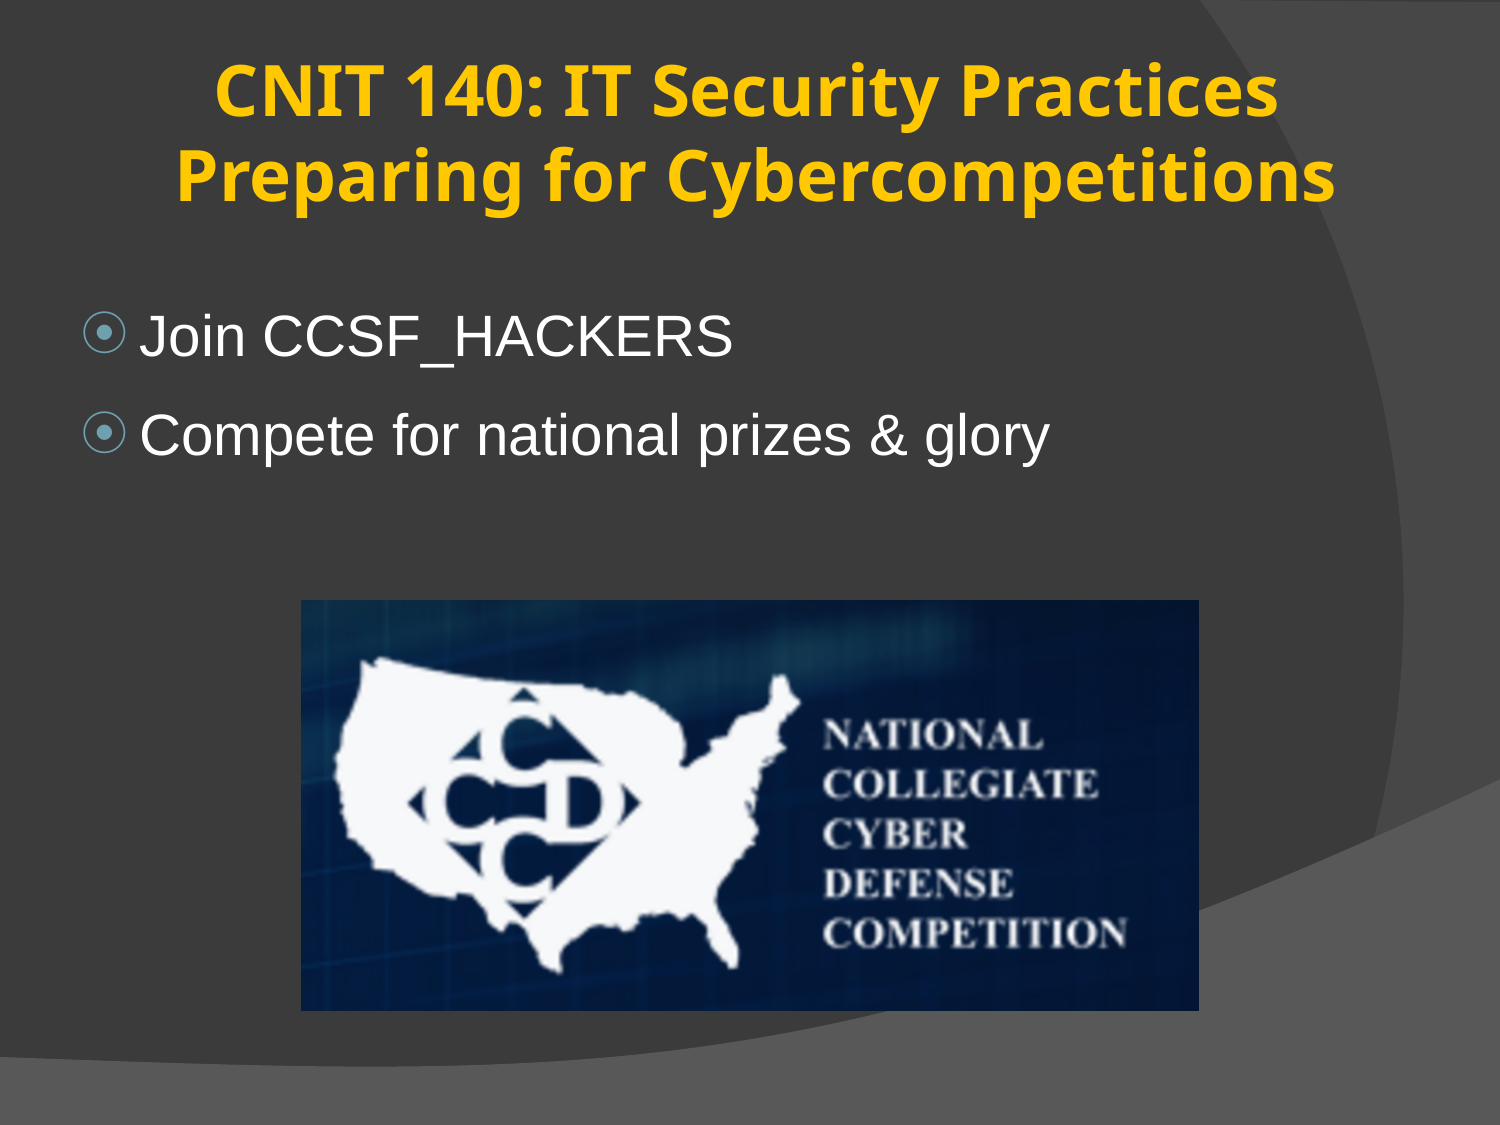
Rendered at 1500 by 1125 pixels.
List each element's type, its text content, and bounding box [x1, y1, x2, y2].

title CNIT 140: IT Security Practices Preparing for Cybercompetitions [75, 45, 1438, 233]
list Join CCSF_HACKERS Compete for national prizes & glory [75, 297, 1408, 560]
picture [301, 600, 1199, 1011]
